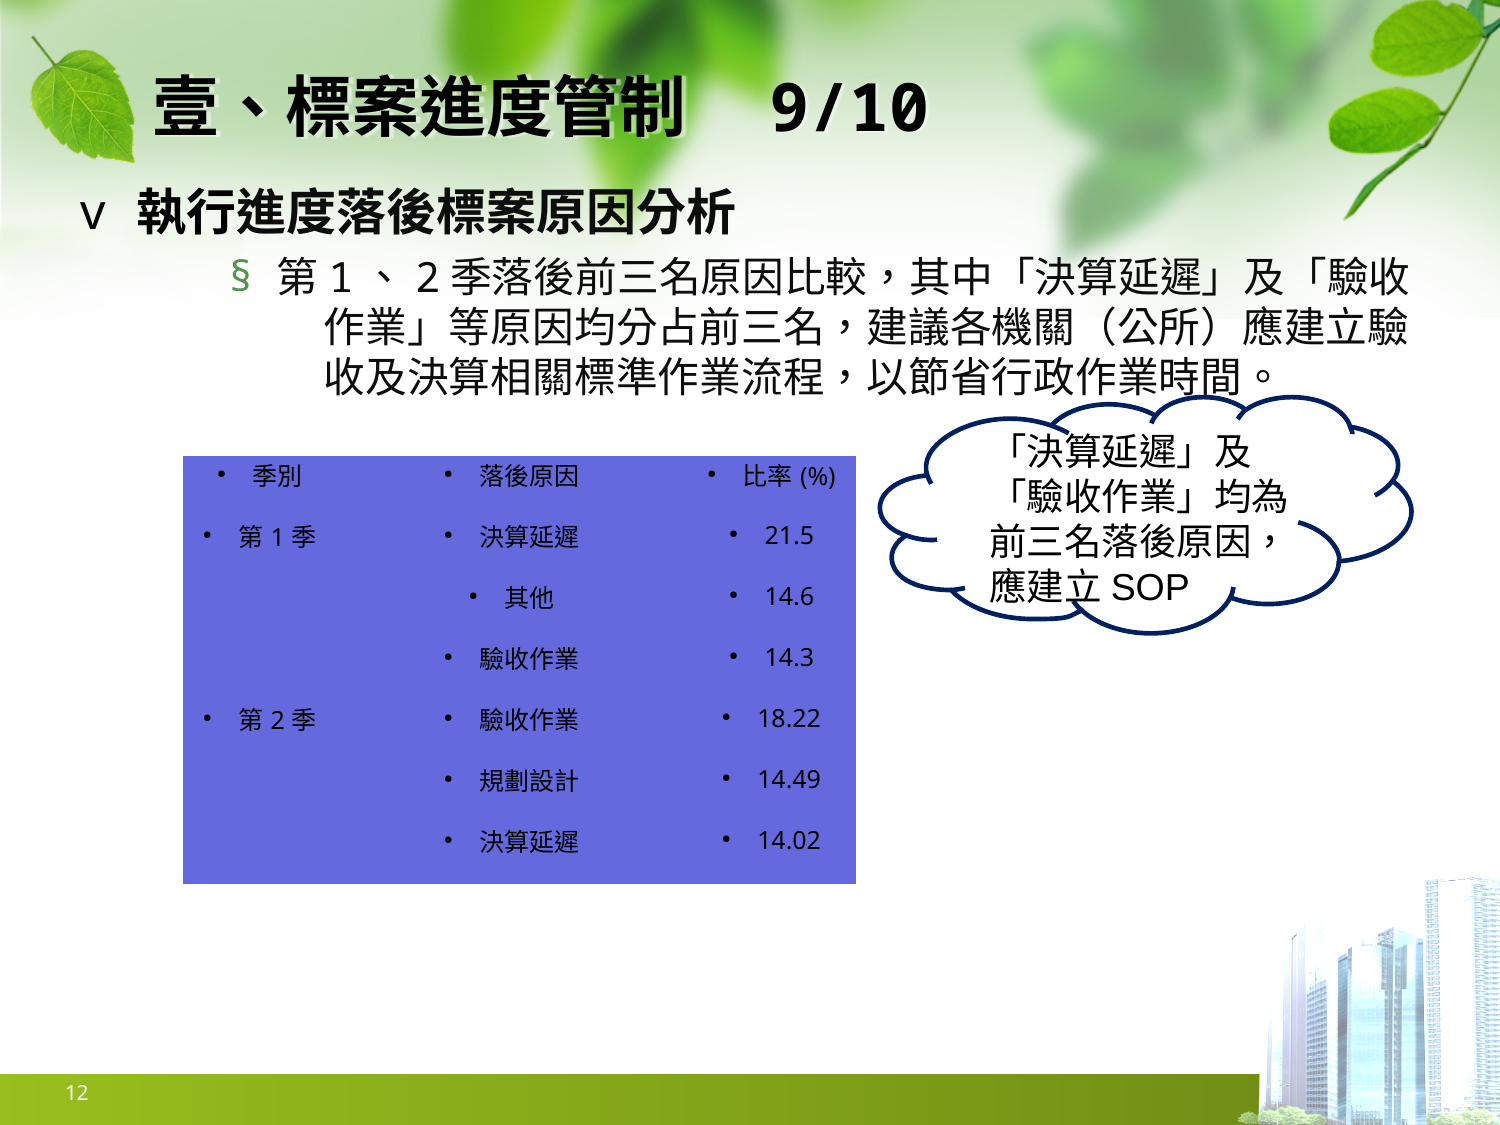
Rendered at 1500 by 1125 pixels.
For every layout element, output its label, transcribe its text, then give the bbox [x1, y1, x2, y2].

table_cell 決算延遲 [337, 517, 687, 578]
table_cell 14.02 [687, 823, 856, 884]
table_cell 14.6 [687, 578, 856, 640]
table_cell 第1季 [183, 517, 337, 701]
table_cell 第2季 [183, 701, 337, 884]
table_cell 其他 [337, 578, 687, 640]
text_box 12 [50, 1072, 138, 1113]
table_cell 14.49 [687, 762, 856, 823]
table_cell 18.22 [687, 701, 856, 762]
table_header 落後原因 [337, 456, 687, 517]
text_box 「決算延遲」及「驗收作業」均為前三名落後原因，應建立SOP [974, 420, 1306, 618]
table_cell 決算延遲 [337, 823, 687, 884]
title 壹、標案進度管制 9/10 [137, 57, 1325, 150]
table_header 季別 [183, 456, 337, 517]
table_cell 驗收作業 [337, 640, 687, 701]
table_cell 14.3 [687, 640, 856, 701]
table_header 比率(%) [687, 456, 856, 517]
list 執行進度落後標案原因分析 第1、2季落後前三名原因比較，其中「決算延遲」及「驗收作業」等原因均分占前三名，建議各機關（公所）應建立驗收及決算相關標準作業流程，以節省行政作業時間。 [64, 172, 1447, 965]
table_cell 驗收作業 [337, 701, 687, 762]
table_cell 21.5 [687, 517, 856, 578]
table_cell 規劃設計 [337, 762, 687, 823]
